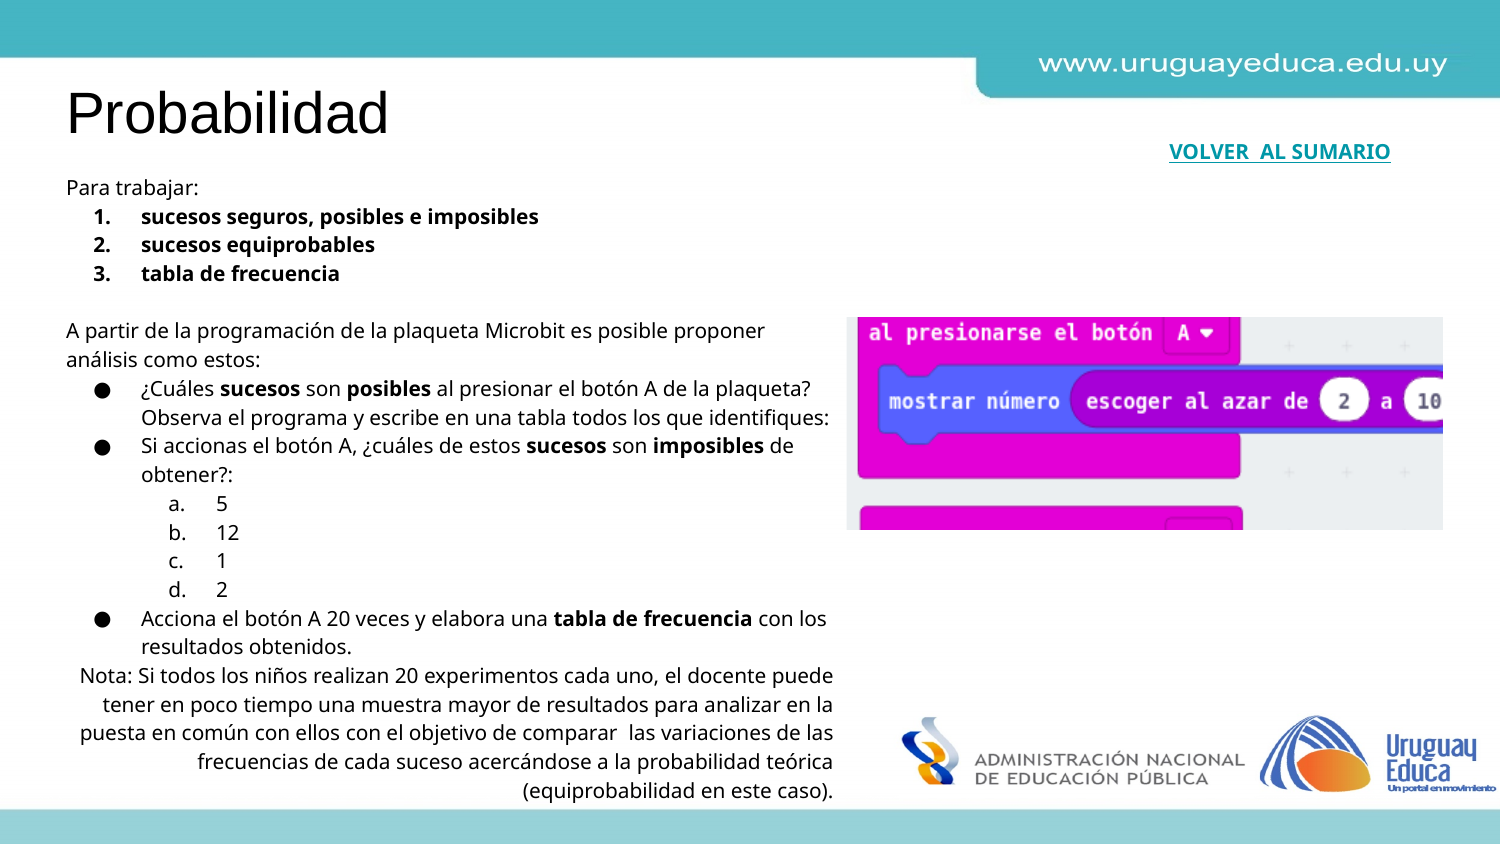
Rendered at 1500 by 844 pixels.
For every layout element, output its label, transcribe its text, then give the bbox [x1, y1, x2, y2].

picture [0, 0, 1500, 844]
title Probabilidad [51, 60, 1449, 155]
text_box VOLVER AL SUMARIO [1125, 126, 1406, 166]
text_box Para trabajar: sucesos seguros, posibles e imposibles sucesos equiprobables tabla de frecuencia A partir de la programación de la plaqueta Microbit es posible proponer análisis como estos: ¿Cuáles sucesos son posibles al presionar el botón A de la plaqueta? Observa el programa y escribe en una tabla todos los que identifiques: Si accionas el botón A, ¿cuáles de estos sucesos son imposibles de obtener?: 5 12 1 2 Acciona el botón A 20 veces y elabora una tabla de frecuencia con los resultados obtenidos. Nota: Si todos los niños realizan 20 experimentos cada uno, el docente puede tener en poco tiempo una muestra mayor de resultados para analizar en la puesta en común con ellos con el objetivo de comparar las variaciones de las frecuencias de cada suceso acercándose a la probabilidad teórica (equiprobabilidad en este caso). [51, 260, 849, 713]
